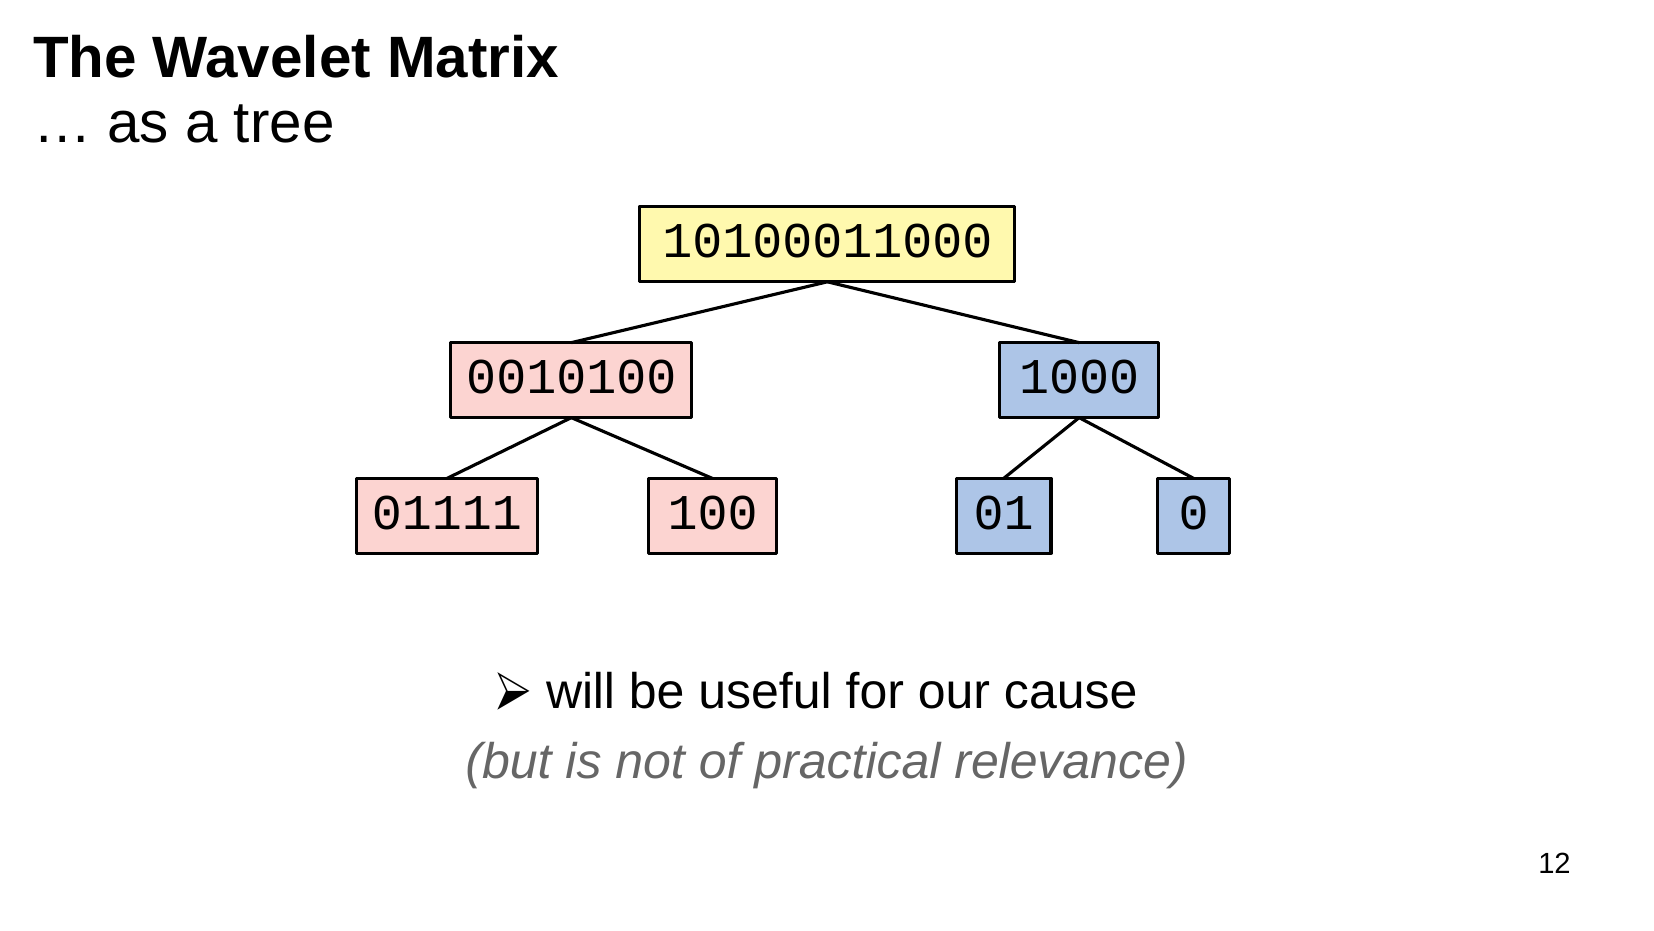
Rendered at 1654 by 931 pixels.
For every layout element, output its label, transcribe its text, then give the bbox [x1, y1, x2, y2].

text_box (but is not of practical relevance) [450, 725, 1204, 797]
text_box 0 [1157, 478, 1230, 554]
text_box 01111 [356, 478, 538, 554]
text_box 10100011000 [639, 206, 1015, 282]
text_box 01 [956, 478, 1051, 554]
text_box 100 [648, 478, 777, 554]
text_box The Wavelet Matrix … as a tree [18, 17, 575, 163]
text_box 1000 [999, 342, 1159, 418]
text_box 0010100 [450, 342, 692, 418]
text_box ⮚ will be useful for our cause [480, 656, 1174, 727]
